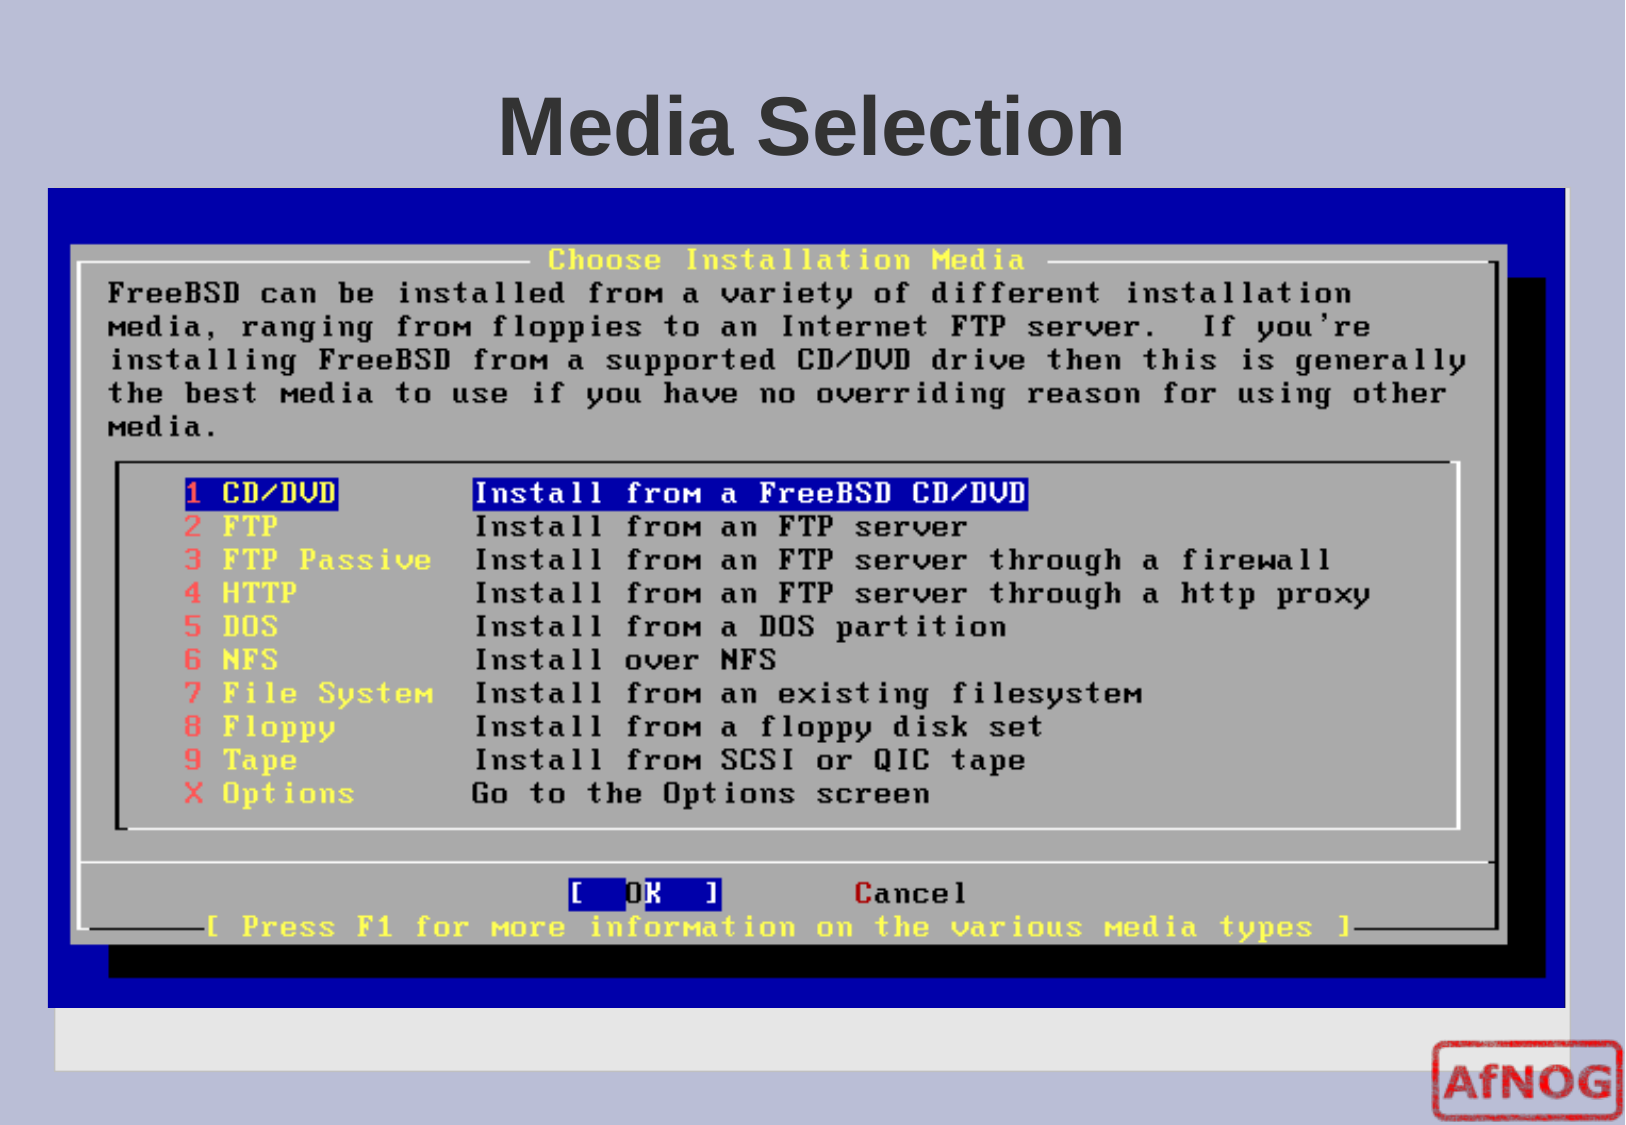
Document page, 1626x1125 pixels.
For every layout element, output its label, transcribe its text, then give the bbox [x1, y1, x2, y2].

text_box [47, 188, 1566, 1008]
title Media Selection [54, 44, 1571, 215]
picture [1430, 1038, 1626, 1125]
